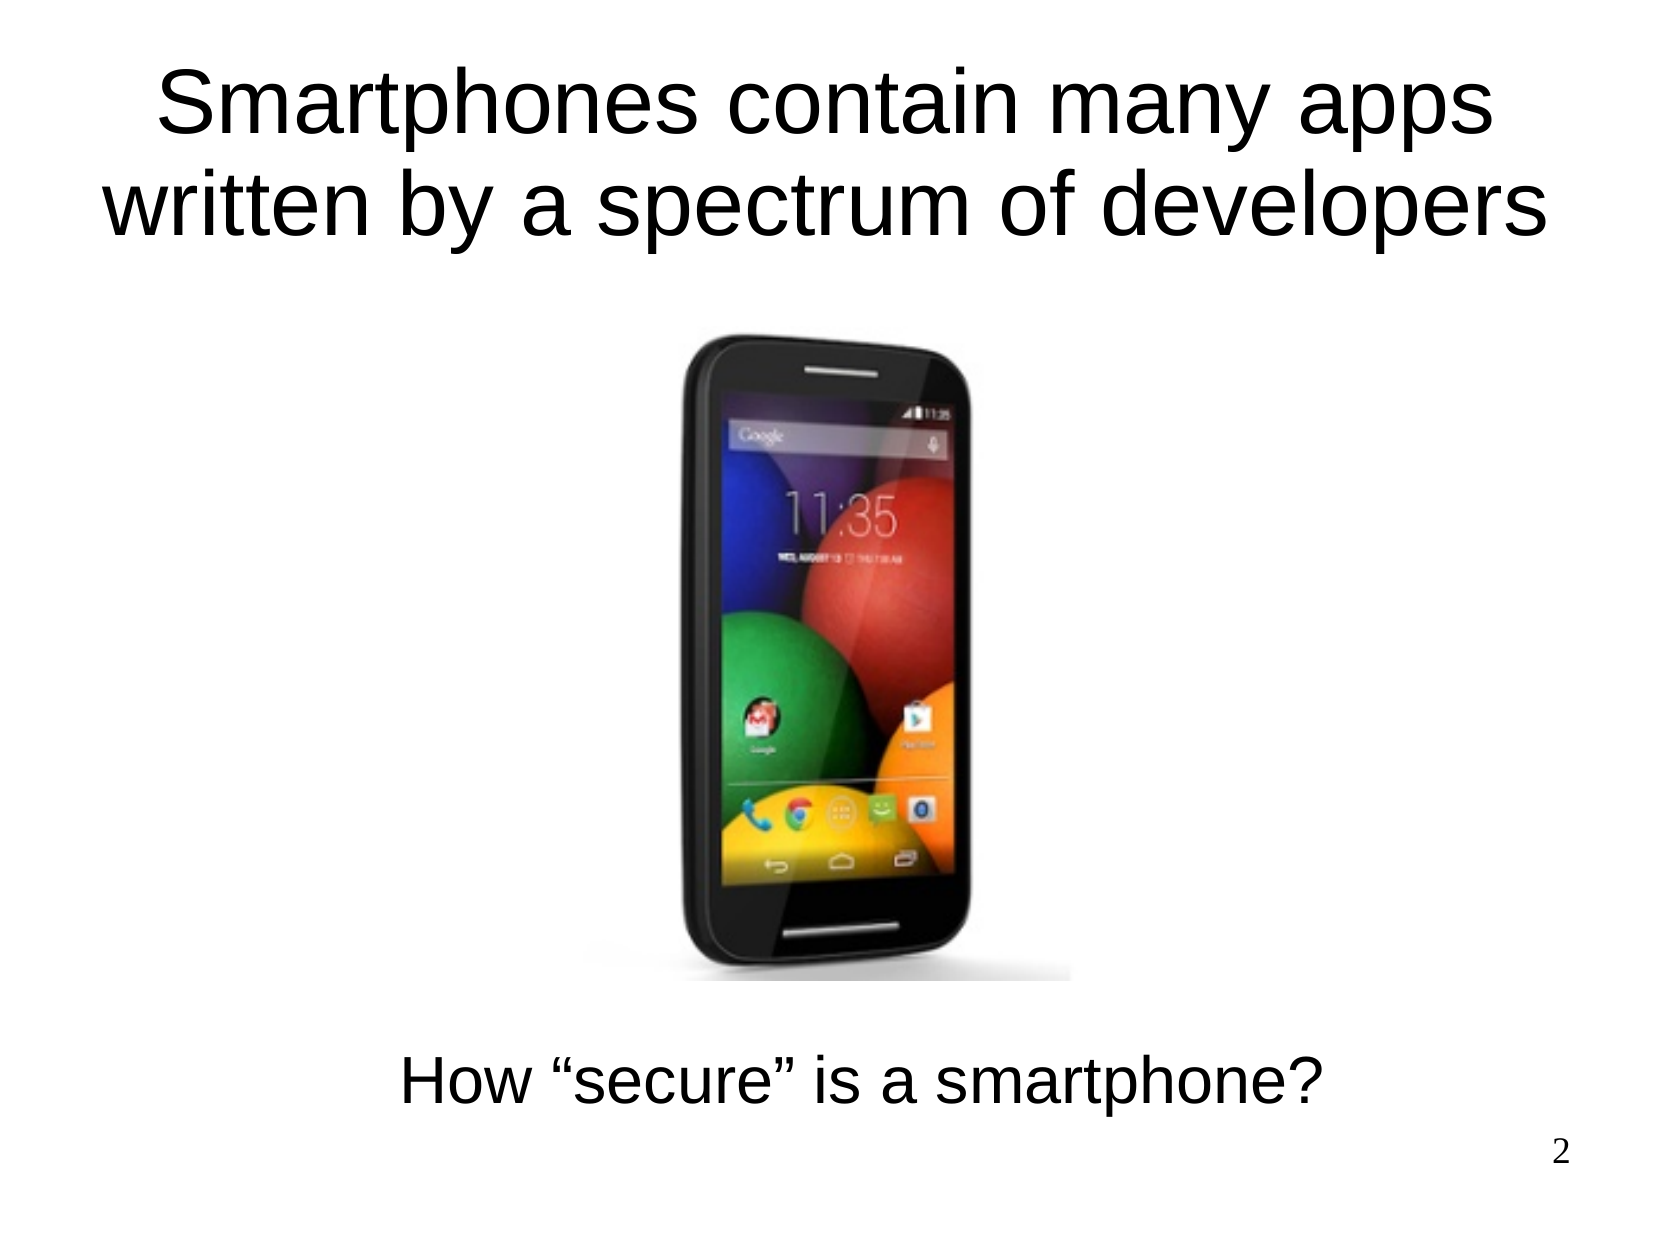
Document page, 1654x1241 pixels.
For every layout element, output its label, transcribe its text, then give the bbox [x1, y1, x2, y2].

picture [281, 326, 1372, 981]
title Smartphones contain many apps written by a spectrum of developers [82, 49, 1571, 257]
list How “secure” is a smartphone? [82, 938, 1571, 1127]
